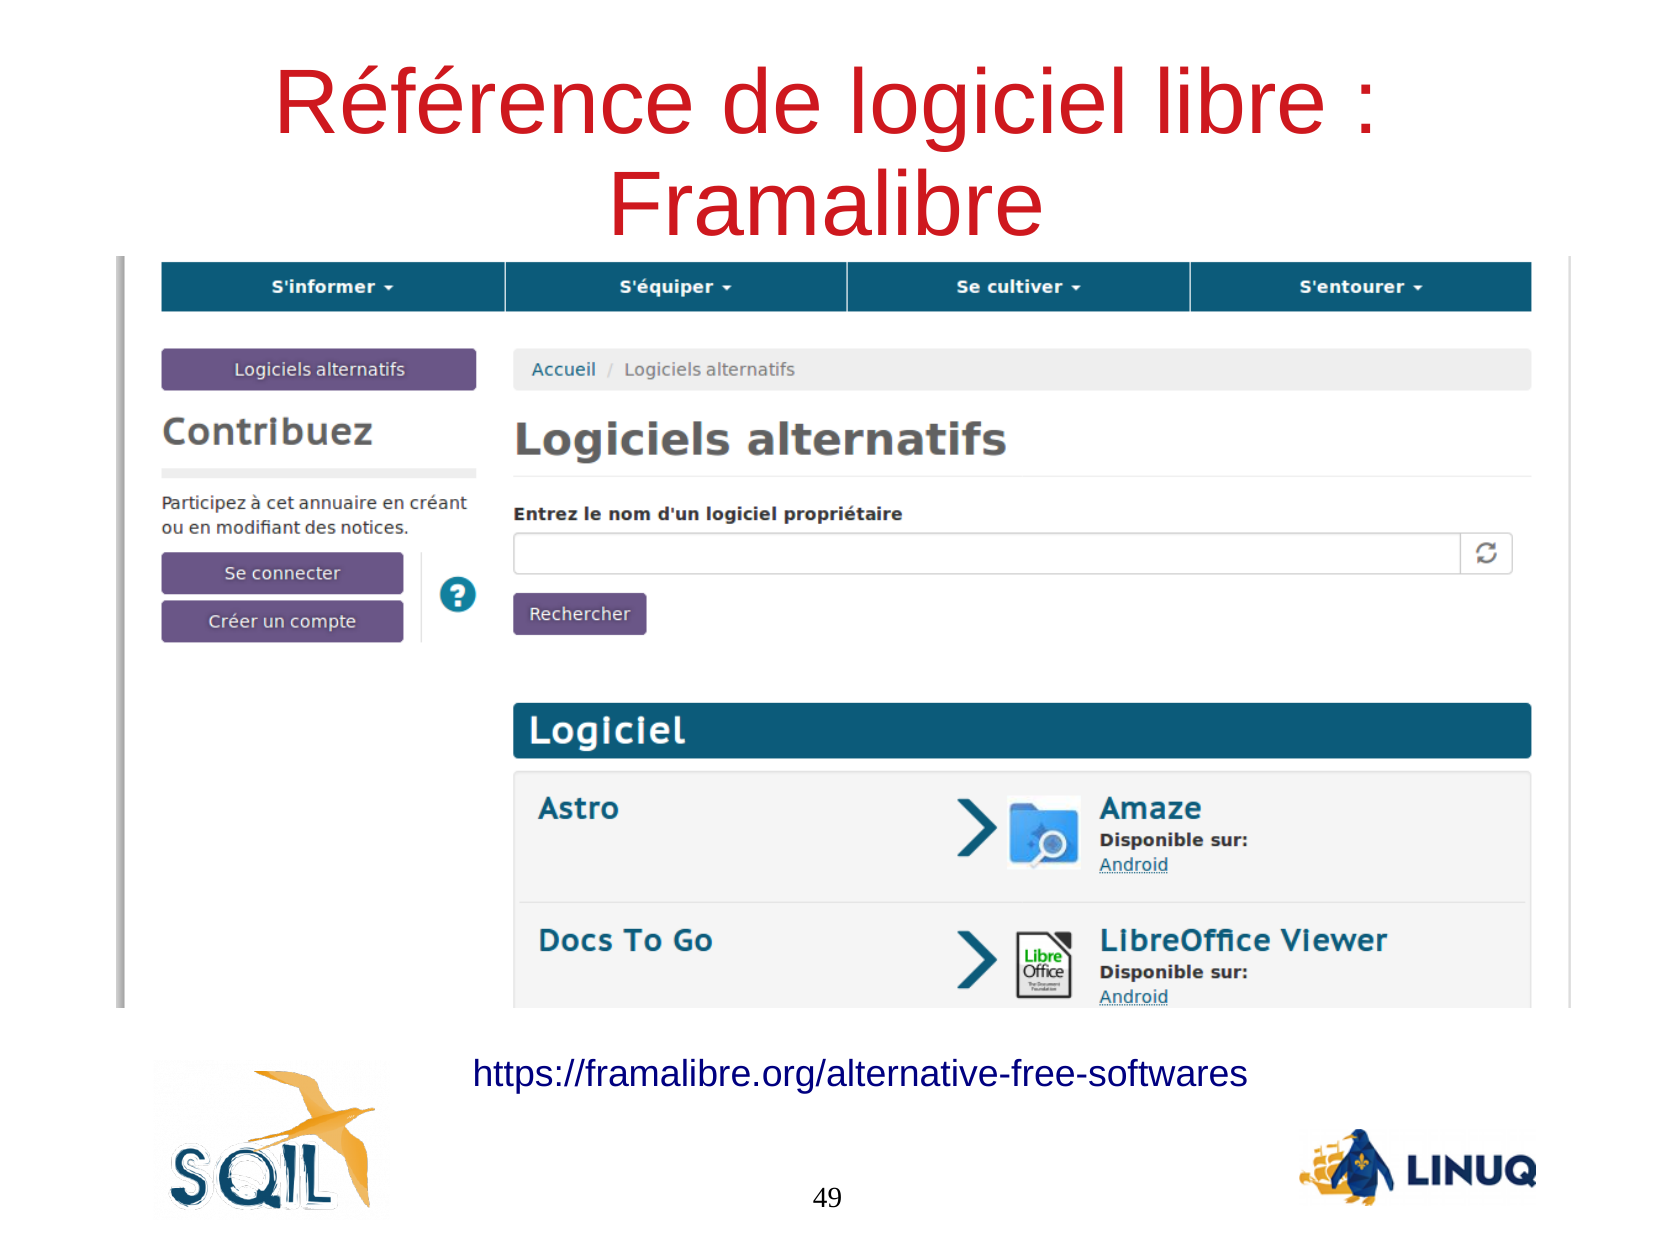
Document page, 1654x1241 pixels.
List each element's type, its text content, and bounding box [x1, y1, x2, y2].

picture [116, 256, 1571, 1008]
title Référence de logiciel libre : Framalibre [82, 49, 1571, 257]
picture [153, 1060, 390, 1220]
picture [1299, 1129, 1536, 1206]
text_box https://framalibre.org/alternative-free-softwares [386, 1044, 1285, 1102]
